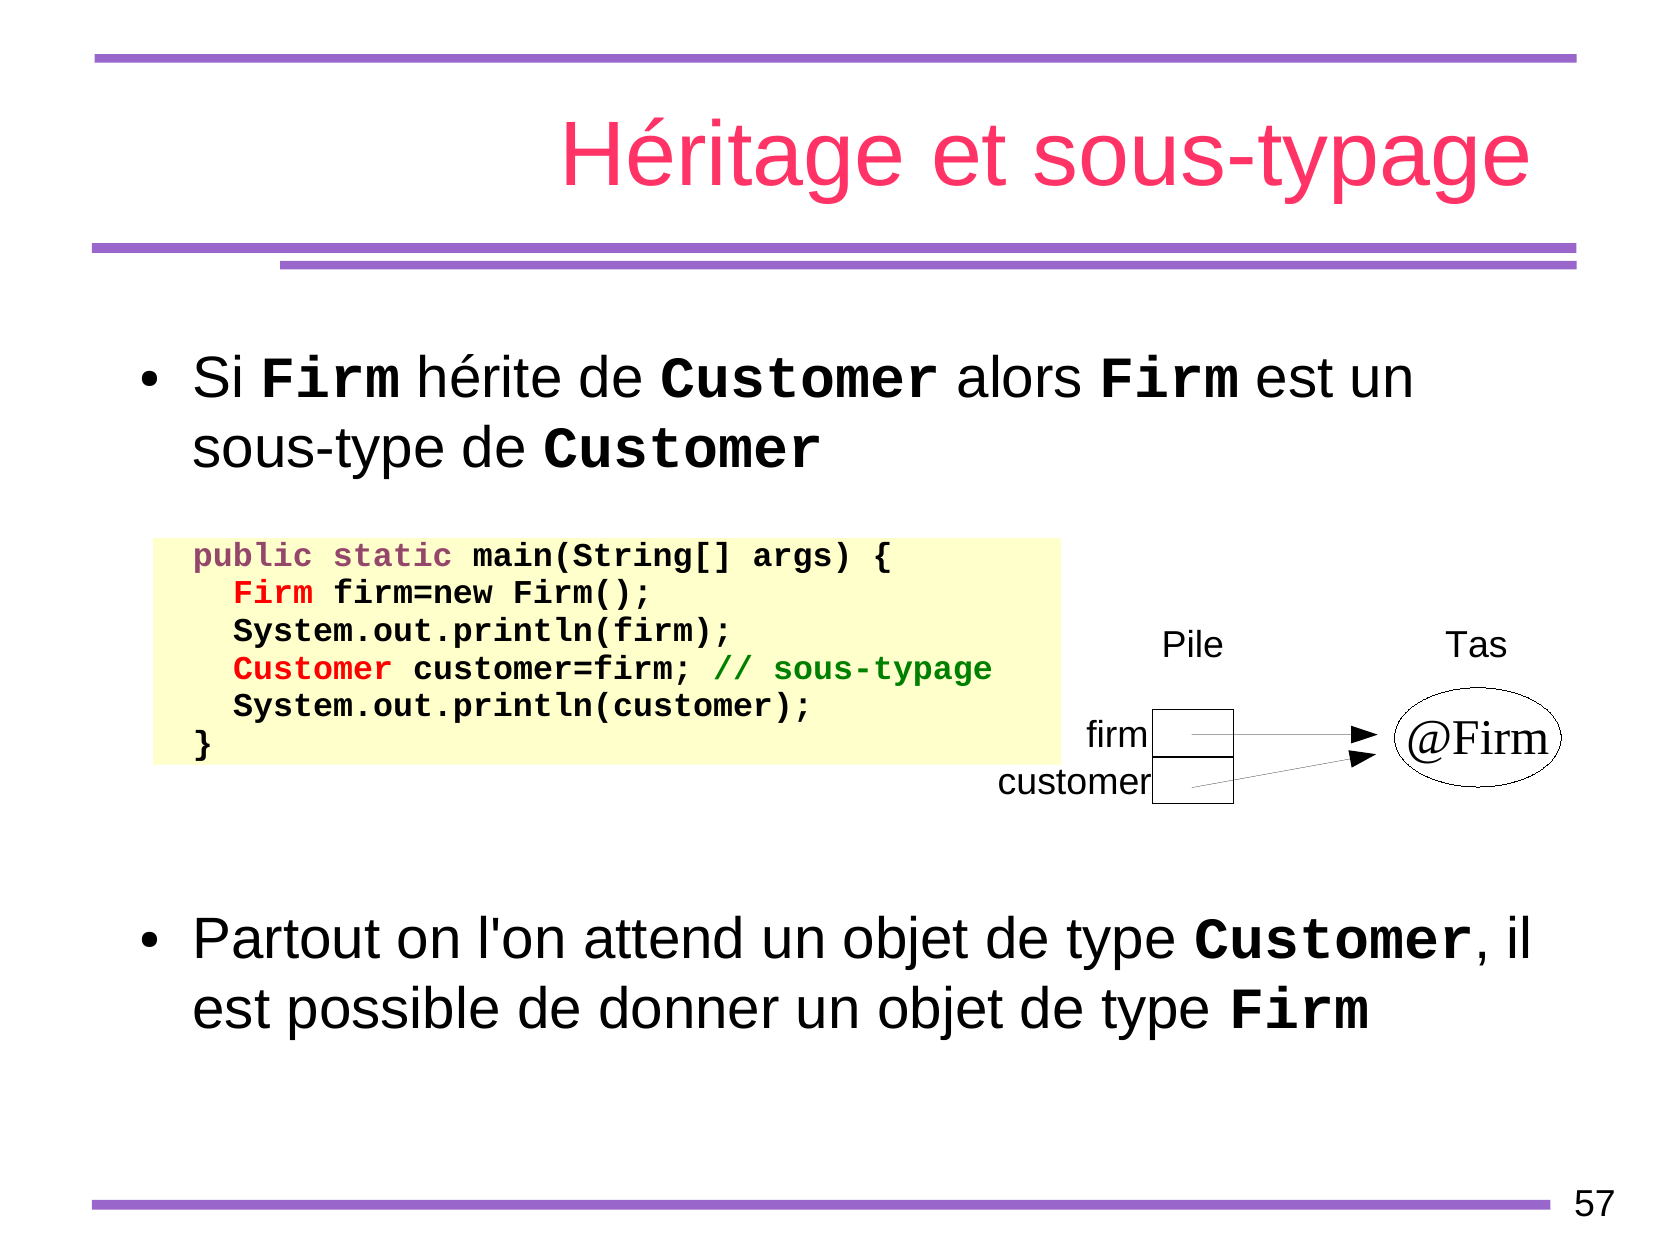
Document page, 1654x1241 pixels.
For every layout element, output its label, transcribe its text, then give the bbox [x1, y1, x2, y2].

text_box Pile [1161, 623, 1225, 666]
title Héritage et sous-typage [121, 49, 1534, 257]
text_box @Firm [1394, 687, 1562, 788]
text_box public static main(String[] args) { Firm firm=new Firm(); System.out.println(firm); Customer customer=firm; // sous-typage System.out.println(customer); } [153, 538, 1061, 765]
text_box Tas [1445, 623, 1509, 666]
list Si Firm hérite de Customer alors Firm est un sous-type de Customer Partout on l'on attend un objet de type Customer, il est possible de donner un objet de type Firm [121, 344, 1534, 1127]
text_box firm [1086, 713, 1149, 756]
text_box customer [997, 760, 1153, 804]
